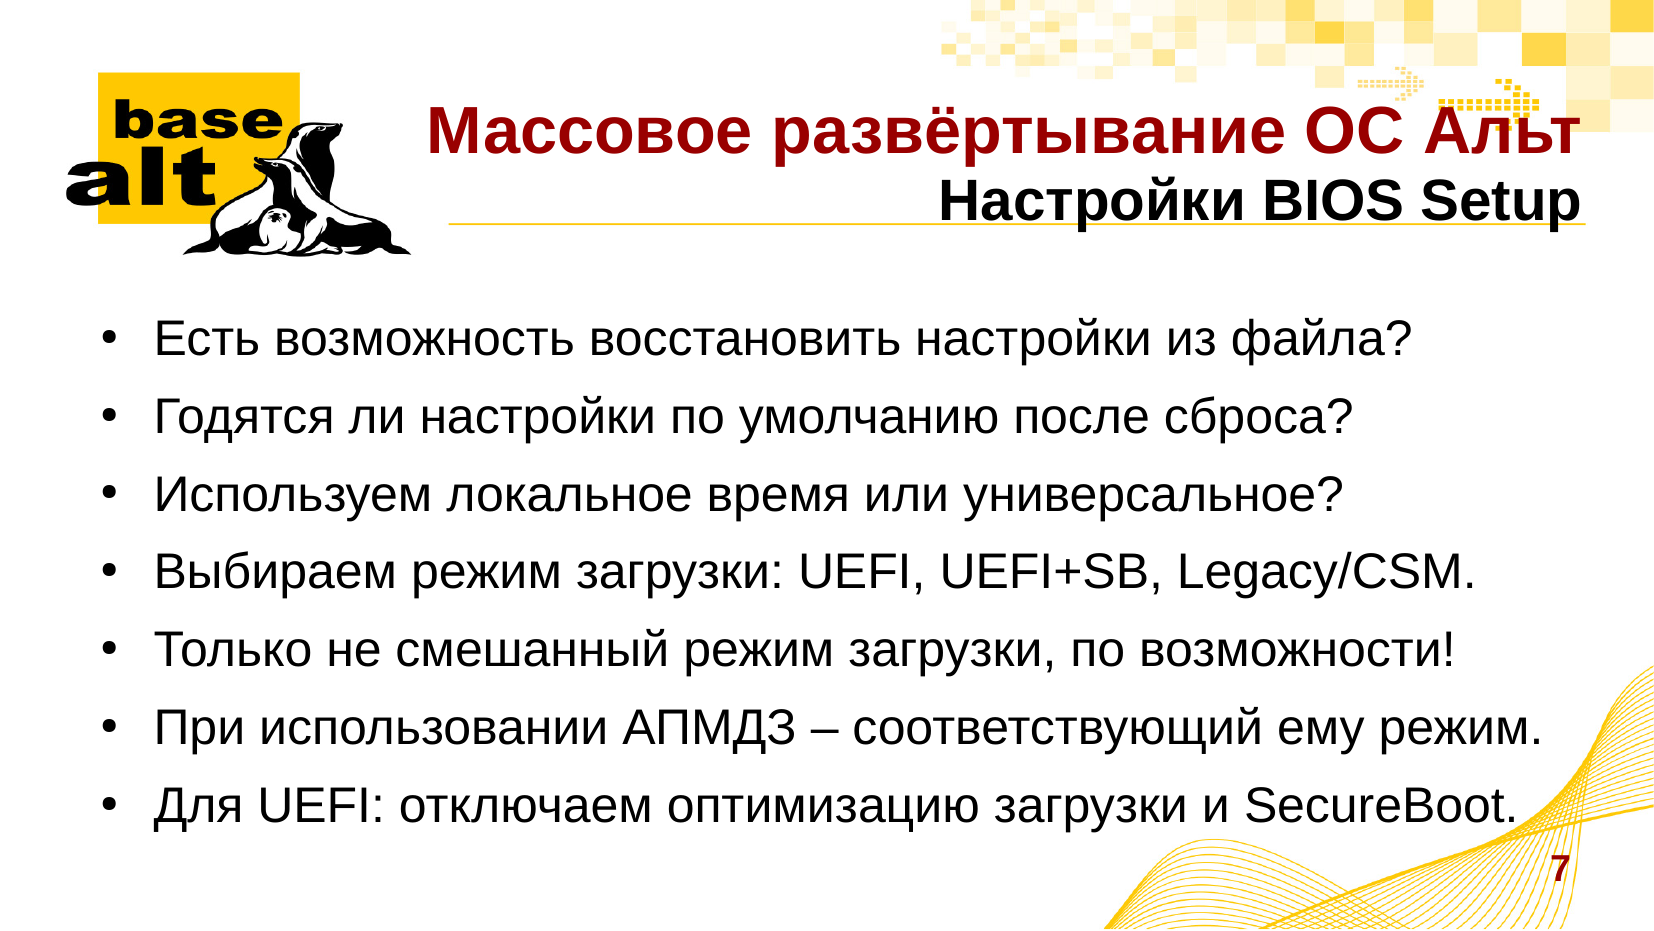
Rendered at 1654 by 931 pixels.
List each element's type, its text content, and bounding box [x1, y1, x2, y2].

list Есть возможность восстановить настройки из файла? Годятся ли настройки по умолчанию после сброса? Используем локальное время или универсальное? Выбираем режим загрузки: UEFI, UEFI+SB, Legacy/CSM. Только не смешанный режим загрузки, по возможности! При использовании АПМДЗ – соответствующий ему режим. Для UEFI: отключаем оптимизацию загрузки и SecureBoot. [82, 310, 1571, 864]
title Массовое развёртывание ОС Альт Настройки BIOS Setup [372, 81, 1583, 245]
picture [0, 0, 1654, 931]
